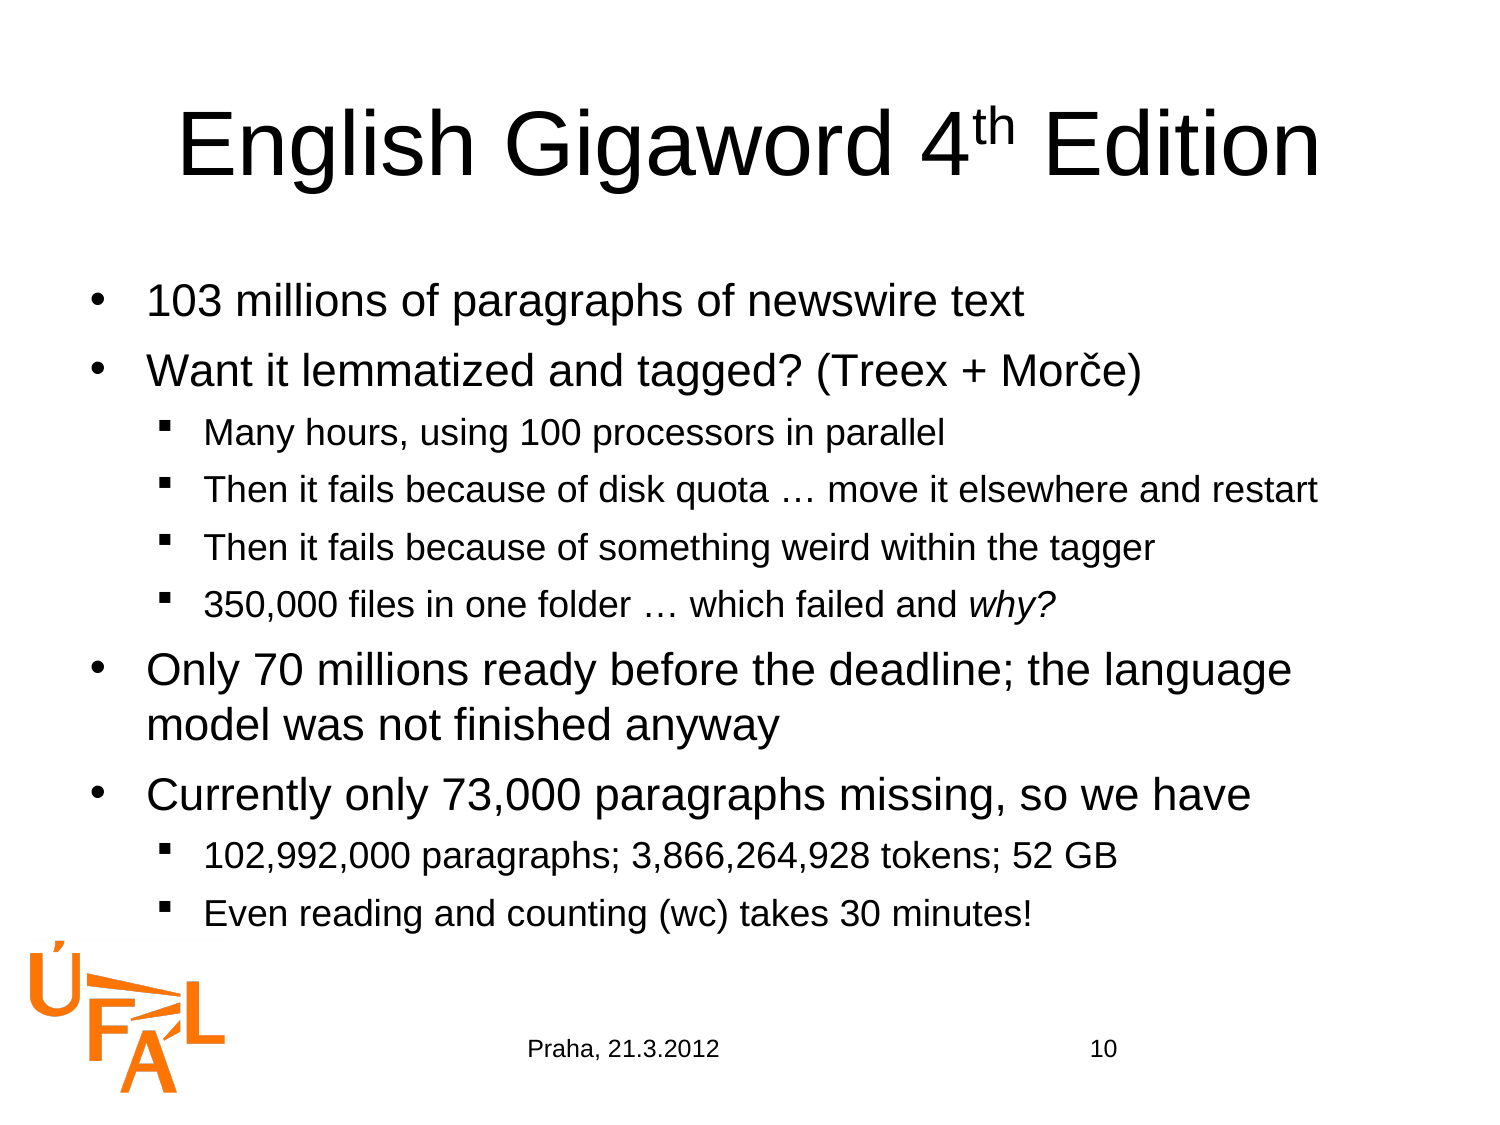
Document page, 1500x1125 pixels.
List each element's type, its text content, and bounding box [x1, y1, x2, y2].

list 103 millions of paragraphs of newswire text Want it lemmatized and tagged? (Treex + Morče) Many hours, using 100 processors in parallel Then it fails because of disk quota … move it elsewhere and restart Then it fails because of something weird within the tagger 350,000 files in one folder … which failed and why? Only 70 millions ready before the deadline; the language model was not finished anyway Currently only 73,000 paragraphs missing, so we have 102,992,000 paragraphs; 3,866,264,928 tokens; 52 GB Even reading and counting (wc) takes 30 minutes! [75, 262, 1426, 988]
picture [29, 940, 225, 1093]
title English Gigaword 4th Edition [75, 14, 1426, 262]
